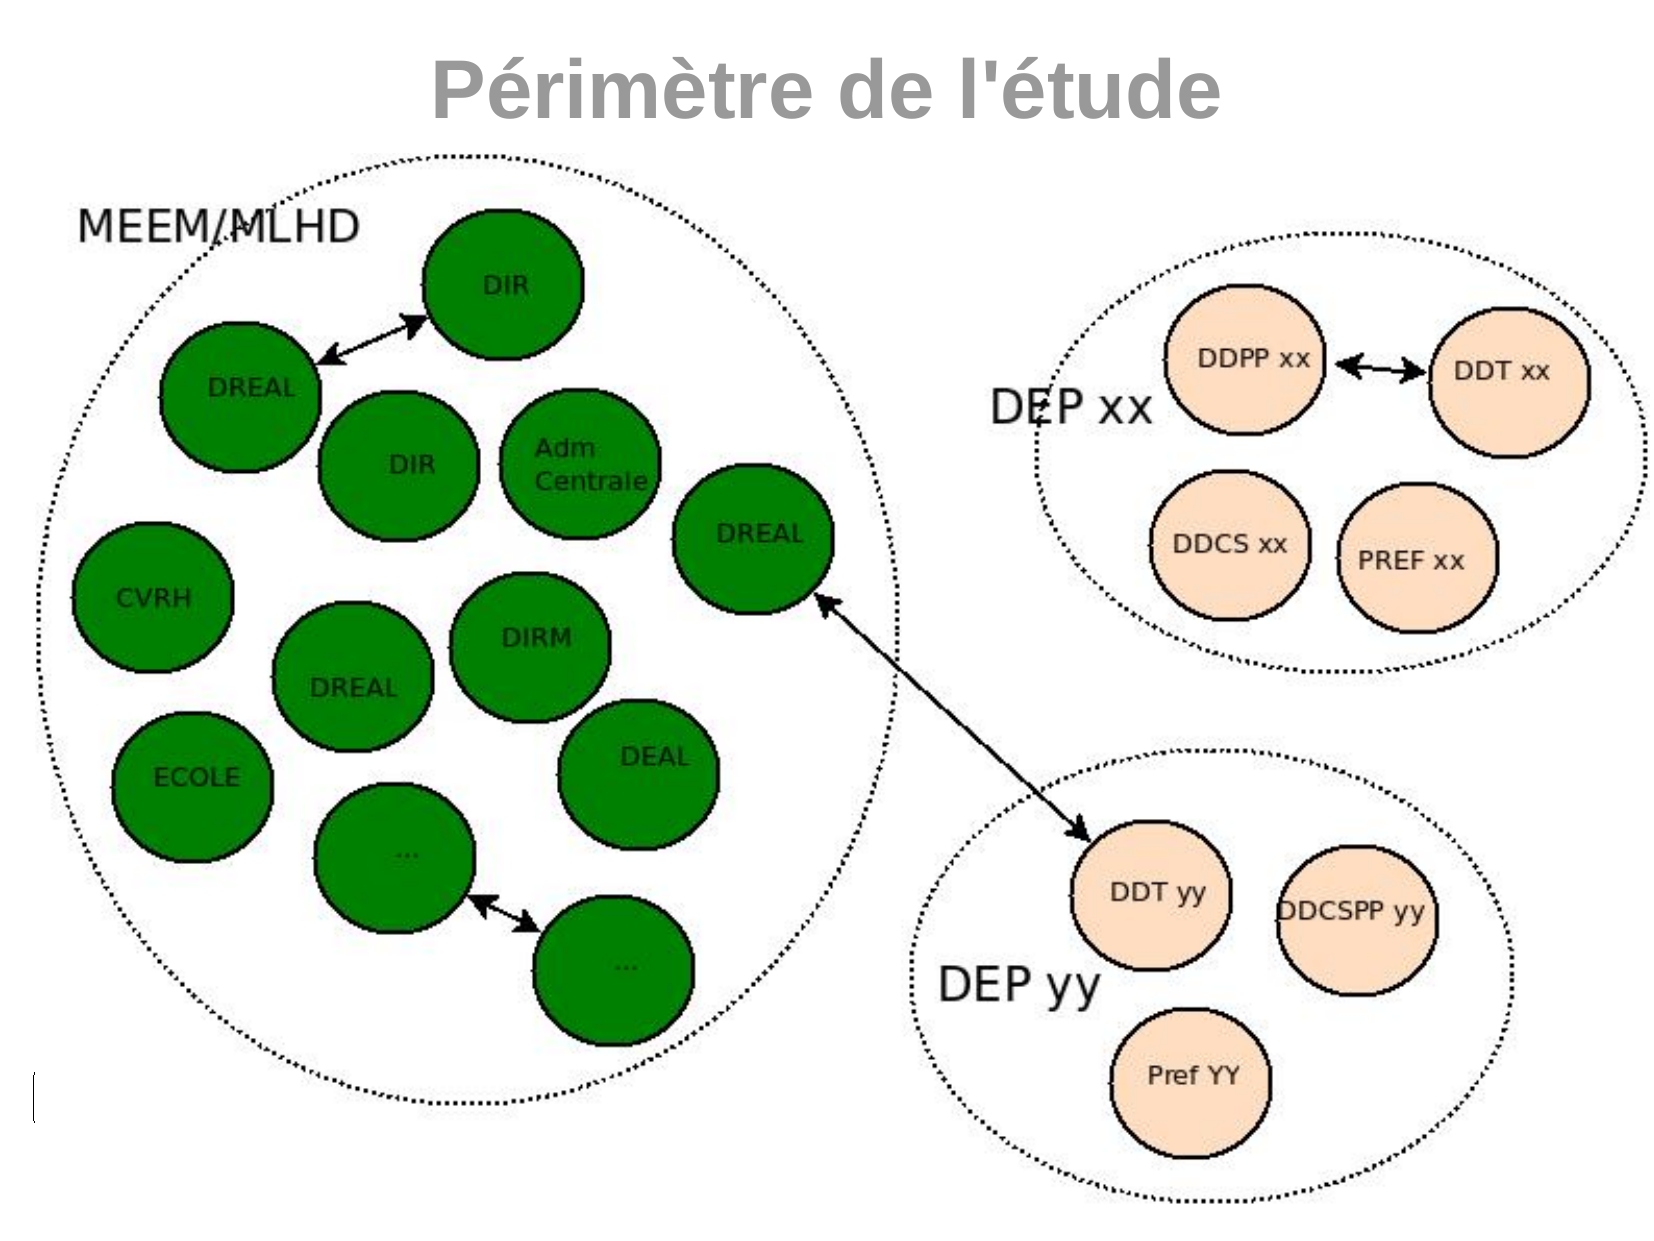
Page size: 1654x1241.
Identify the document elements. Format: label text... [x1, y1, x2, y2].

picture [35, 153, 1650, 1208]
title Périmètre de l'étude [82, 25, 1571, 154]
